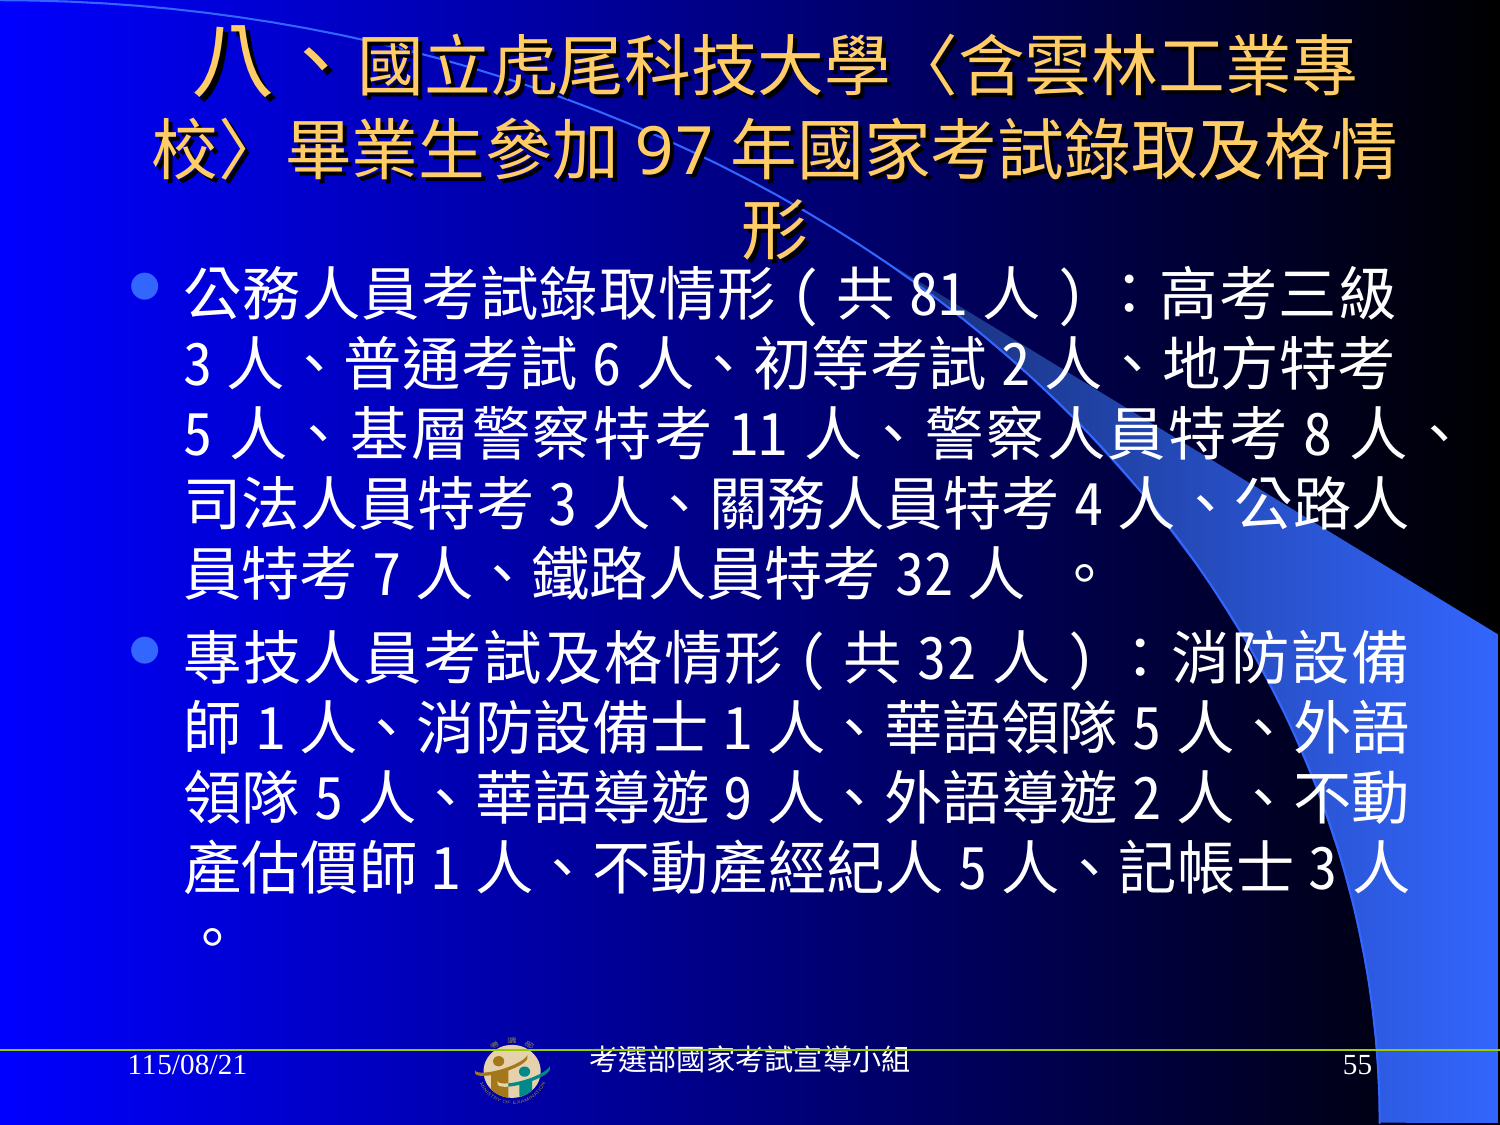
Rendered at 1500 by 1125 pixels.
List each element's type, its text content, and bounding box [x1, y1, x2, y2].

list 公務人員考試錄取情形(共81人)：高考三級3人、普通考試6人、初等考試2人、地方特考5人、基層警察特考11人、警察人員特考8人、司法人員特考3人、關務人員特考4人、公路人員特考7人、鐵路人員特考32人 。 專技人員考試及格情形(共32人)：消防設備師1人、消防設備士1人、華語領隊5人、外語領隊5人、華語導遊9人、外語導遊2人、不動產估價師1人、不動產經紀人5人、記帳士3人 。 [112, 249, 1425, 1018]
title 八、國立虎尾科技大學〈含雲林工業專校〉畢業生參加97年國家考試錄取及格情形 [112, 49, 1438, 225]
